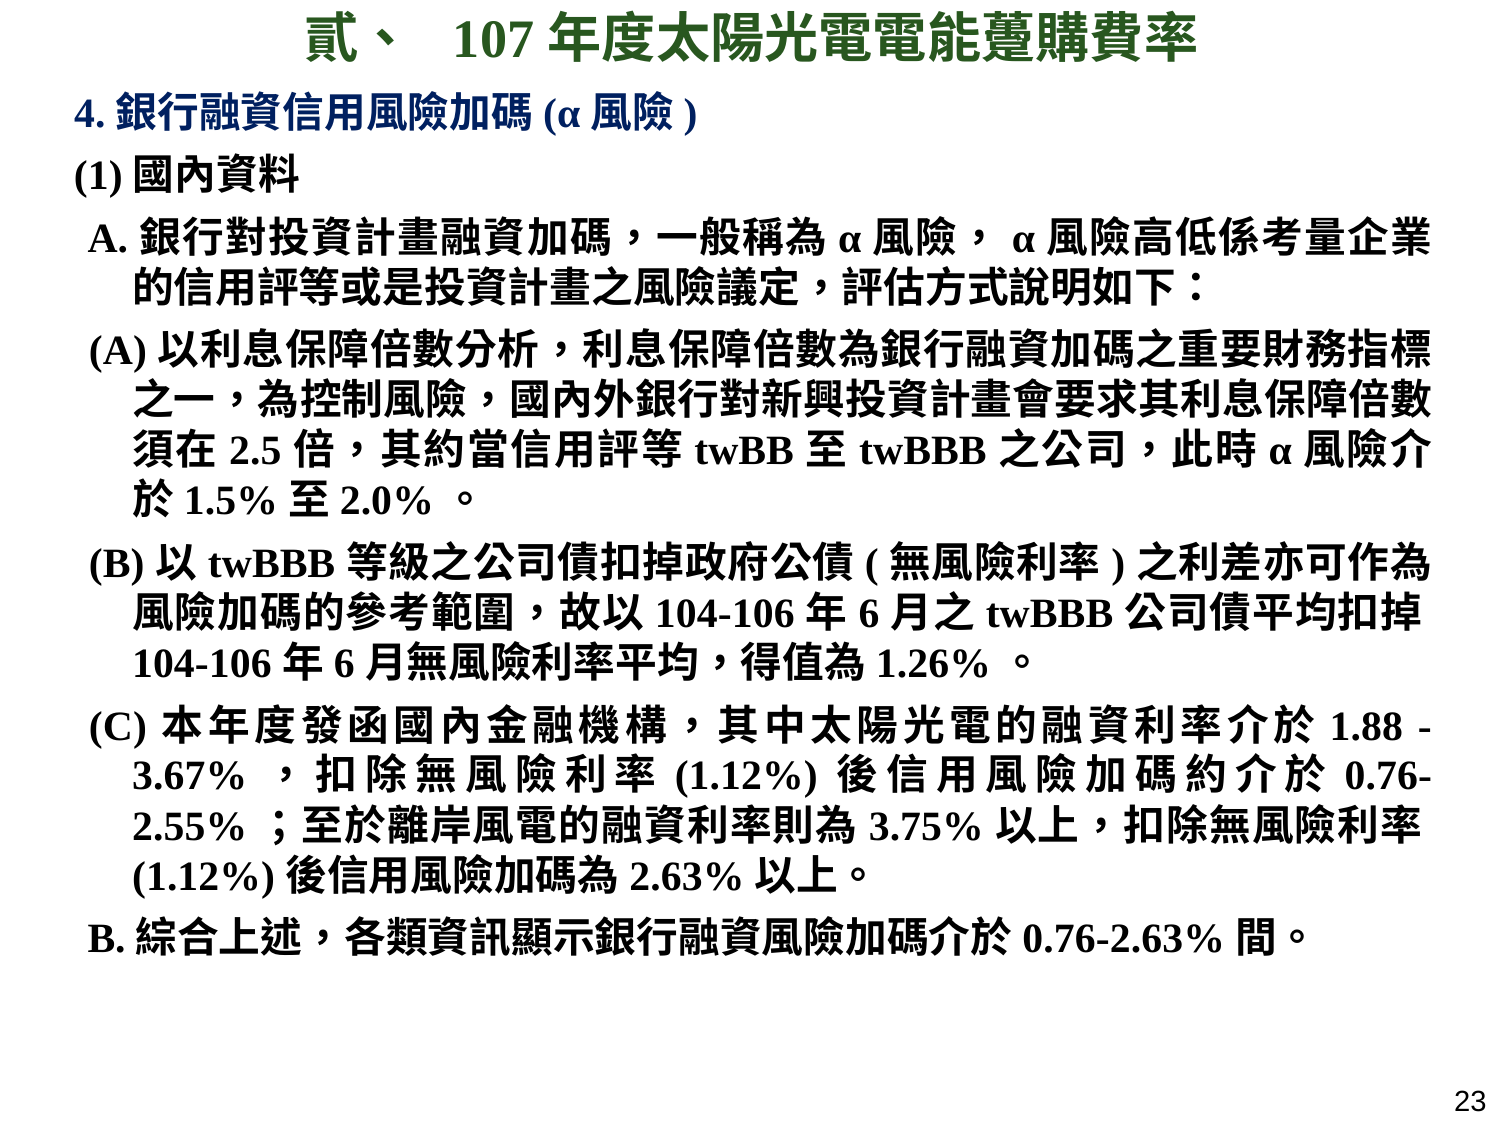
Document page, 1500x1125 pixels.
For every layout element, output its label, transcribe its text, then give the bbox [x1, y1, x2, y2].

slide_number <編號> [1151, 1074, 1500, 1125]
text_box 貳、 107年度太陽光電電能躉購費率 [78, 0, 1425, 90]
text_box 4.銀行融資信用風險加碼(α風險) (1)國內資料 A.銀行對投資計畫融資加碼，一般稱為α風險，α風險高低係考量企業的信用評等或是投資計畫之風險議定，評估方式說明如下： (A)以利息保障倍數分析，利息保障倍數為銀行融資加碼之重要財務指標之一，為控制風險，國內外銀行對新興投資計畫會要求其利息保障倍數須在2.5倍，其約當信用評等twBB至twBBB之公司，此時α風險介於1.5%至2.0%。 (B)以twBBB等級之公司債扣掉政府公債(無風險利率)之利差亦可作為風險加碼的參考範圍，故以104-106年6月之twBBB公司債平均扣掉104-106年6月無風險利率平均，得值為1.26%。 (C)本年度發函國內金融機構，其中太陽光電的融資利率介於1.88 - 3.67%，扣除無風險利率(1.12%)後信用風險加碼約介於0.76-2.55%；至於離岸風電的融資利率則為3.75%以上，扣除無風險利率(1.12%)後信用風險加碼為2.63%以上。 B.綜合上述，各類資訊顯示銀行融資風險加碼介於0.76-2.63%間。 [29, 78, 1447, 976]
